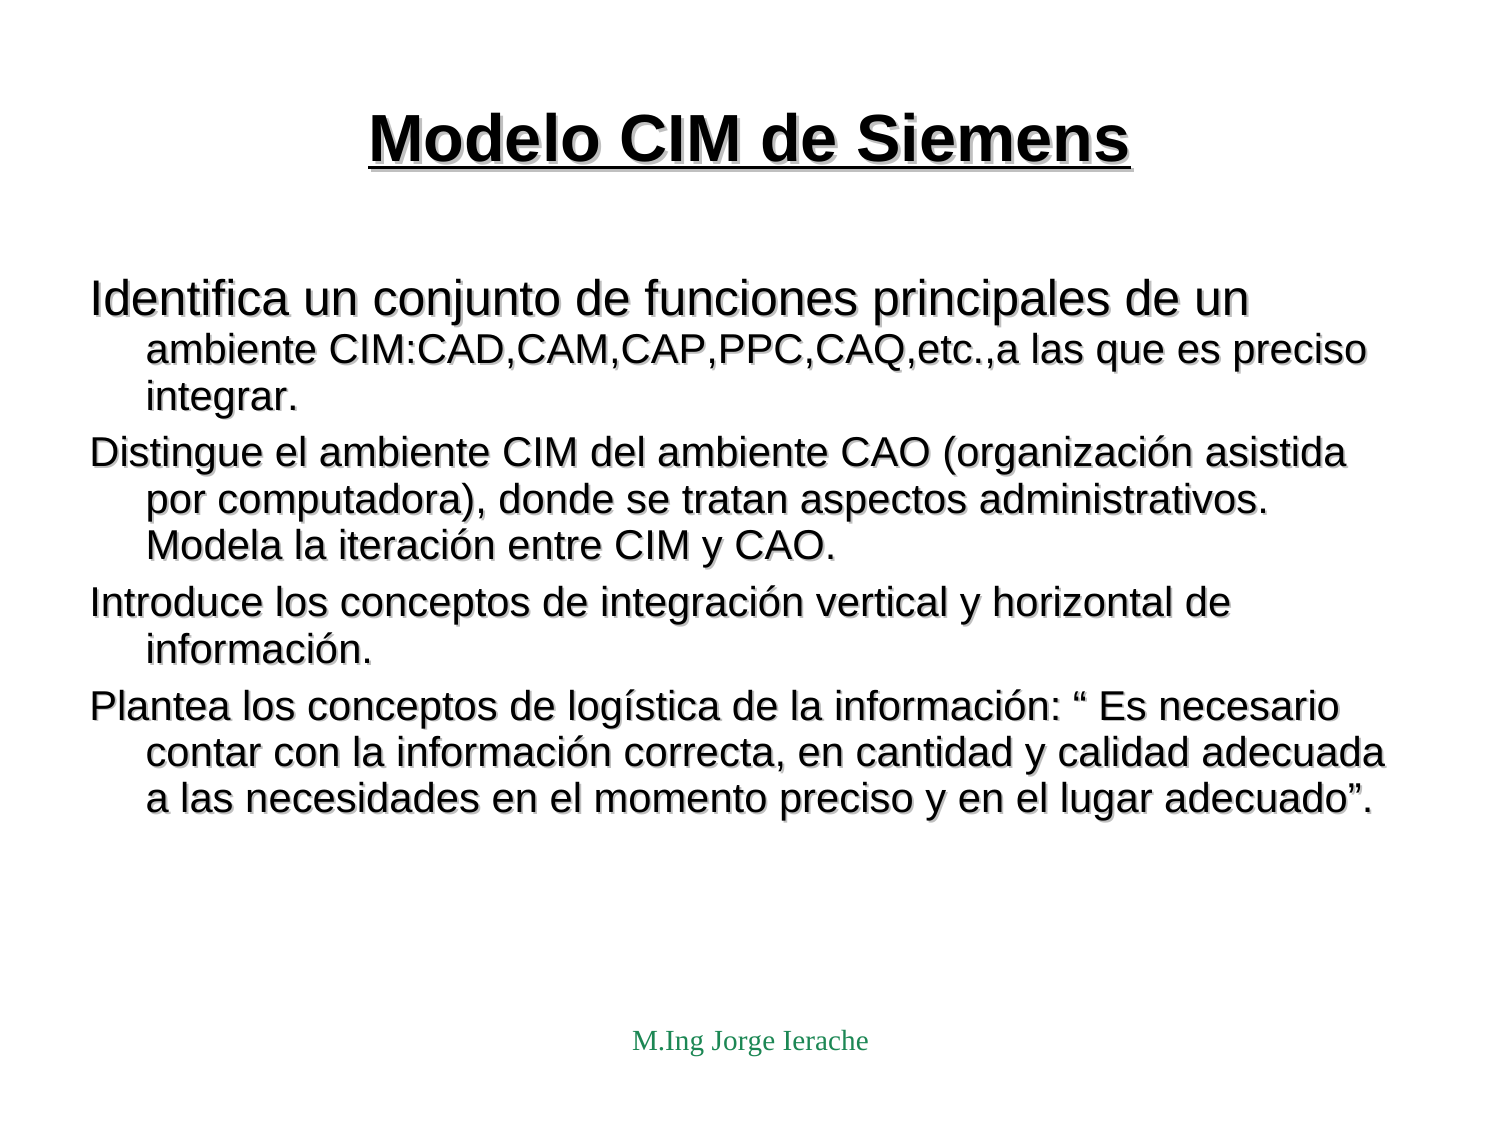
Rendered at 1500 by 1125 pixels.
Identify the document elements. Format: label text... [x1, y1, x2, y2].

list Identifica un conjunto de funciones principales de un ambiente CIM:CAD,CAM,CAP,PPC,CAQ,etc.,a las que es preciso integrar. Distingue el ambiente CIM del ambiente CAO (organización asistida por computadora), donde se tratan aspectos administrativos. Modela la iteración entre CIM y CAO. Introduce los conceptos de integración vertical y horizontal de información. Plantea los conceptos de logística de la información: “ Es necesario contar con la información correcta, en cantidad y calidad adecuada a las necesidades en el momento preciso y en el lugar adecuado”. [74, 262, 1425, 1001]
title Modelo CIM de Siemens [74, 44, 1425, 233]
